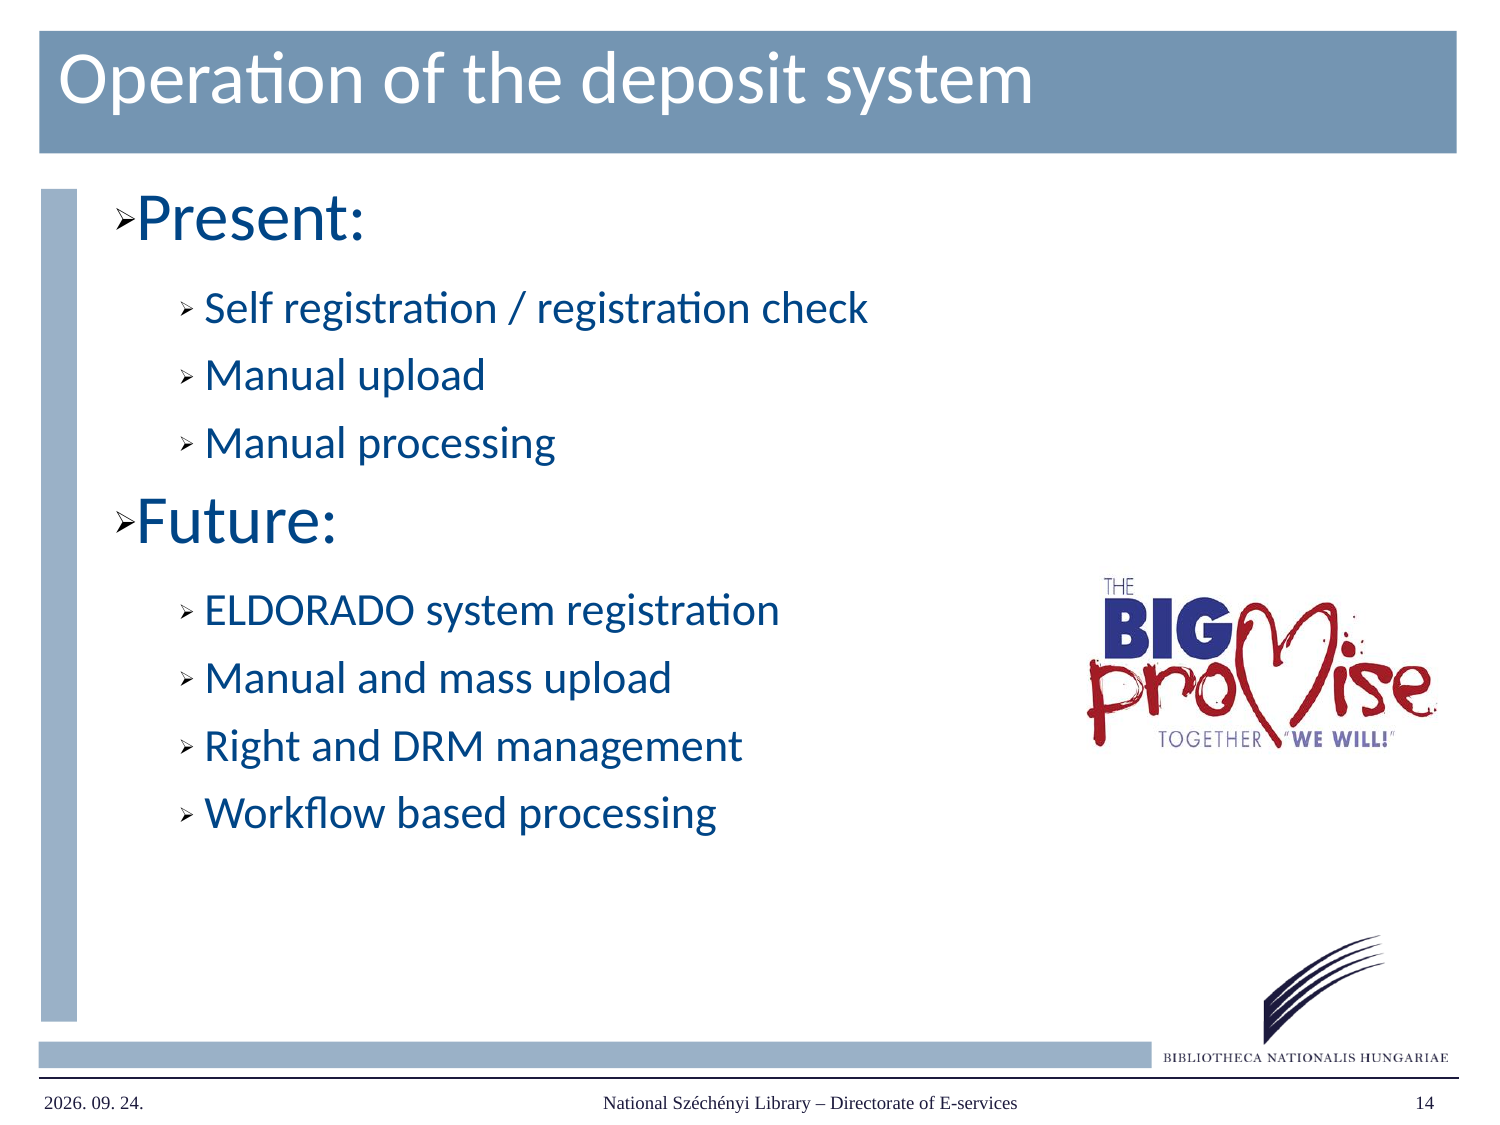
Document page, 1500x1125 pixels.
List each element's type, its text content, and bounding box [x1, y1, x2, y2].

picture [1163, 935, 1448, 1062]
list Present: Self registration / registration check Manual upload Manual processing Future: ELDORADO system registration Manual and mass upload Right and DRM management Workflow based processing [97, 189, 1418, 1016]
picture [1074, 566, 1453, 768]
title Operation of the deposit system [59, 23, 1497, 147]
